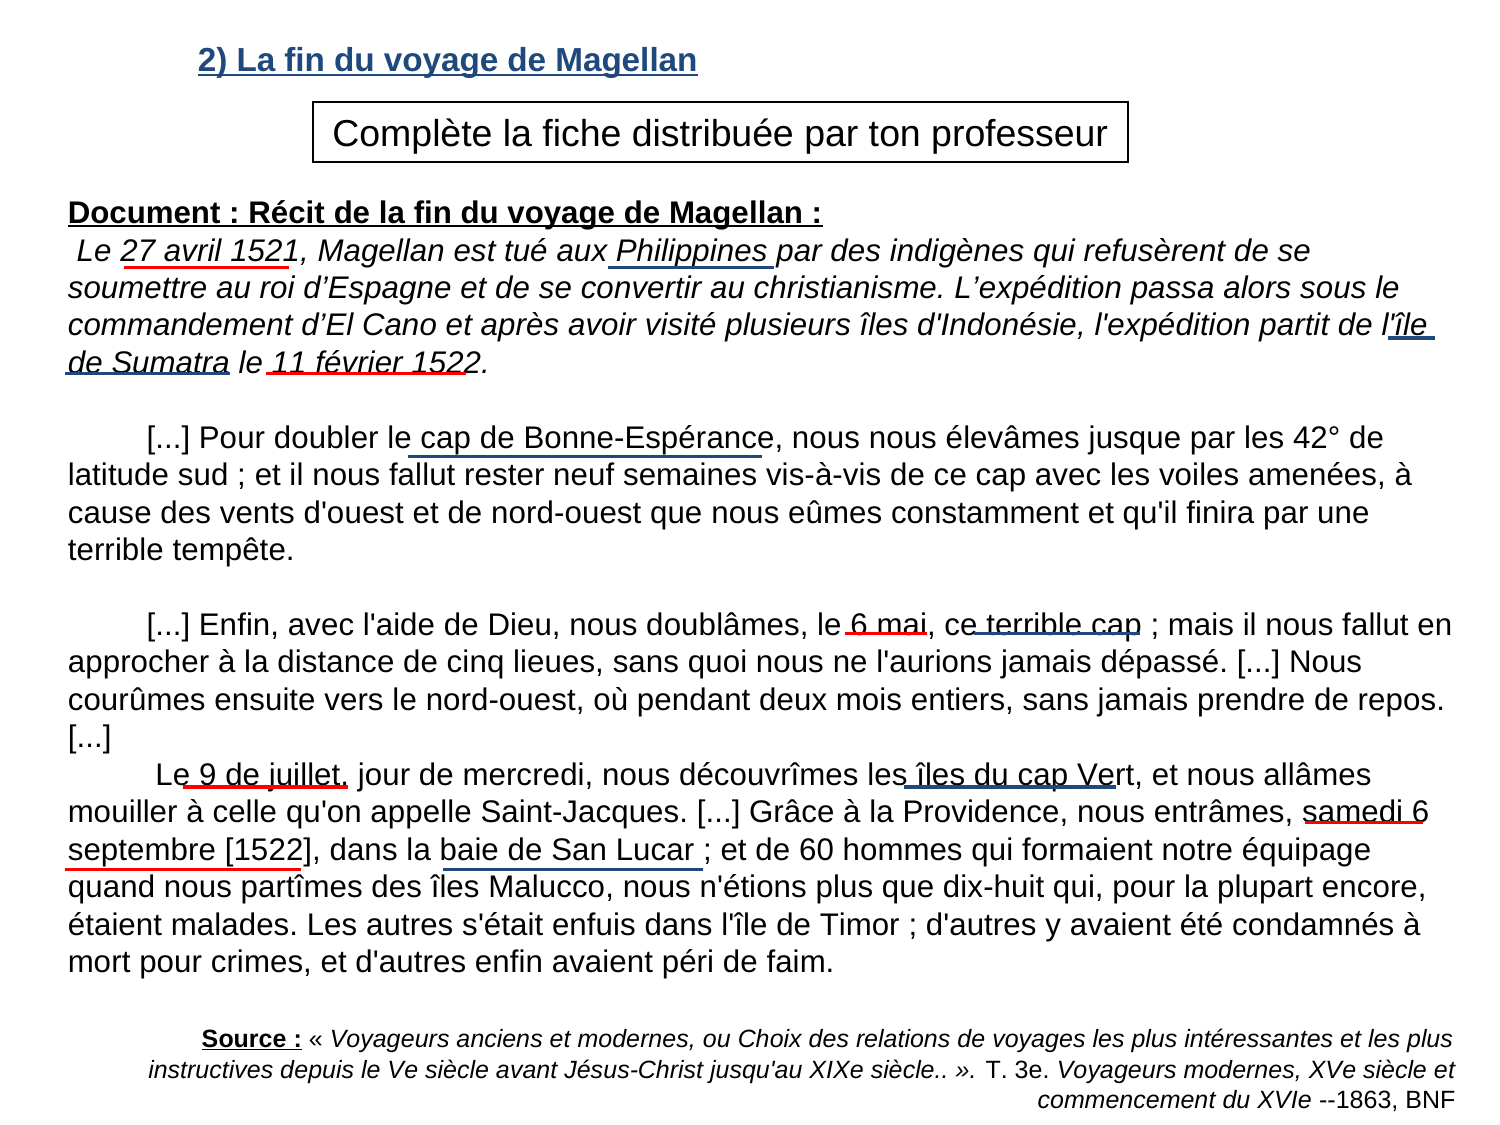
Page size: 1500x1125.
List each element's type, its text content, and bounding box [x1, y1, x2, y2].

text_box 2) La fin du voyage de Magellan [183, 30, 739, 87]
text_box Complète la fiche distribuée par ton professeur [312, 101, 1128, 163]
text_box Document : Récit de la fin du voyage de Magellan : Le 27 avril 1521, Magellan est tué aux Philippines par des indigènes qui refusèrent de se soumettre au roi d’Espagne et de se convertir au christianisme. L’expédition passa alors sous le commandement d’El Cano et après avoir visité plusieurs îles d'Indonésie, l'expédition partit de l'île de Sumatra le 11 février 1522. [...] Pour doubler le cap de Bonne-Espérance, nous nous élevâmes jusque par les 42° de latitude sud ; et il nous fallut rester neuf semaines vis-à-vis de ce cap avec les voiles amenées, à cause des vents d'ouest et de nord-ouest que nous eûmes constamment et qu'il finira par une terrible tempête. [...] Enfin, avec l'aide de Dieu, nous doublâmes, le 6 mai, ce terrible cap ; mais il nous fallut en approcher à la distance de cinq lieues, sans quoi nous ne l'aurions jamais dépassé. [...] Nous courûmes ensuite vers le nord-ouest, où pendant deux mois entiers, sans jamais prendre de repos. [...] Le 9 de juillet, jour de mercredi, nous découvrîmes les îles du cap Vert, et nous allâmes mouiller à celle qu'on appelle Saint-Jacques. [...] Grâce à la Providence, nous entrâmes, samedi 6 septembre [1522], dans la baie de San Lucar ; et de 60 hommes qui formaient notre équipage quand nous partîmes des îles Malucco, nous n'étions plus que dix-huit qui, pour la plupart encore, étaient malades. Les autres s'était enfuis dans l'île de Timor ; d'autres y avaient été condamnés à mort pour crimes, et d'autres enfin avaient péri de faim. Source : « Voyageurs anciens et modernes, ou Choix des relations de voyages les plus intéressantes et les plus instructives depuis le Ve siècle avant Jésus-Christ jusqu'au XIXe siècle.. ». T. 3e. Voyageurs modernes, XVe siècle et commencement du XVIe --1863, BNF [53, 184, 1471, 1125]
